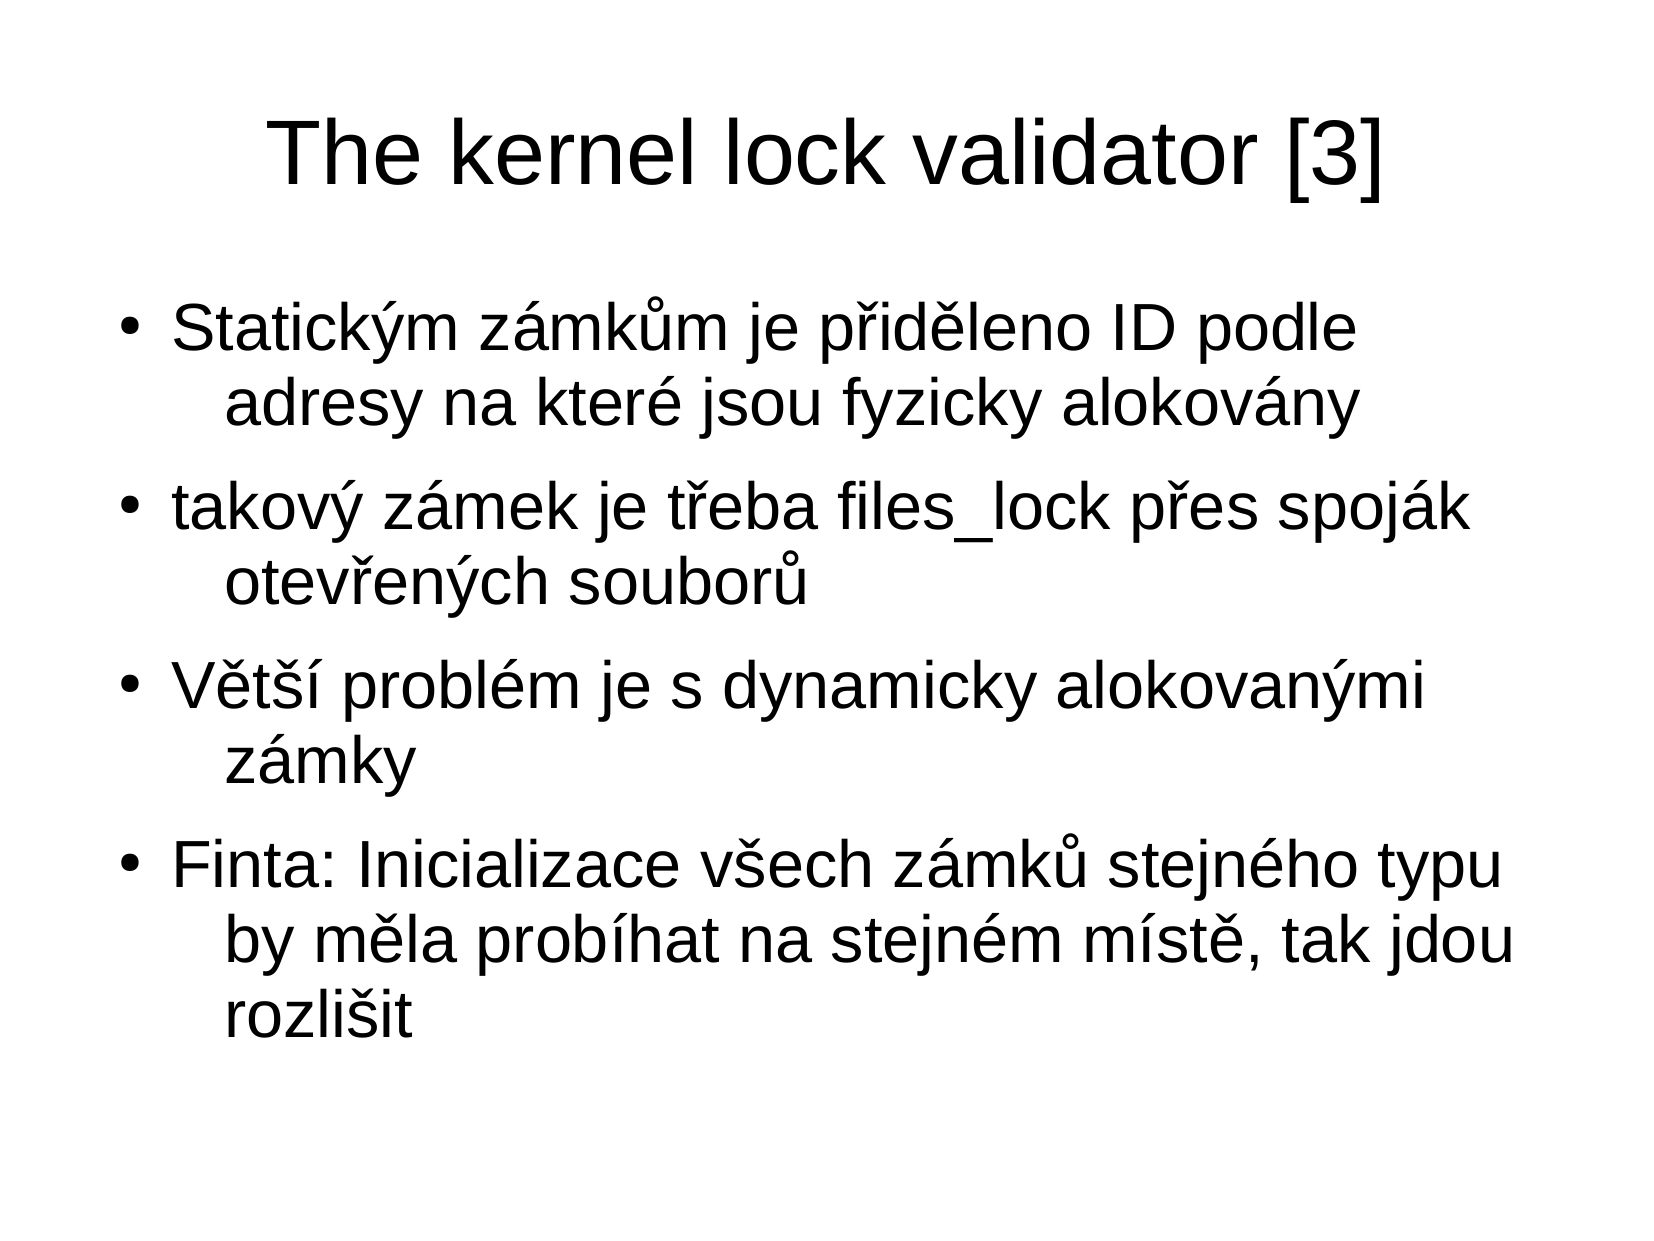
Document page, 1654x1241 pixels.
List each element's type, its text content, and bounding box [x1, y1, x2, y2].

list Statickým zámkům je přiděleno ID podle adresy na které jsou fyzicky alokovány takový zámek je třeba files_lock přes spoják otevřených souborů Větší problém je s dynamicky alokovanými zámky Finta: Inicializace všech zámků stejného typu by měla probíhat na stejném místě, tak jdou rozlišit [82, 290, 1571, 1109]
title The kernel lock validator [3] [82, 49, 1571, 257]
